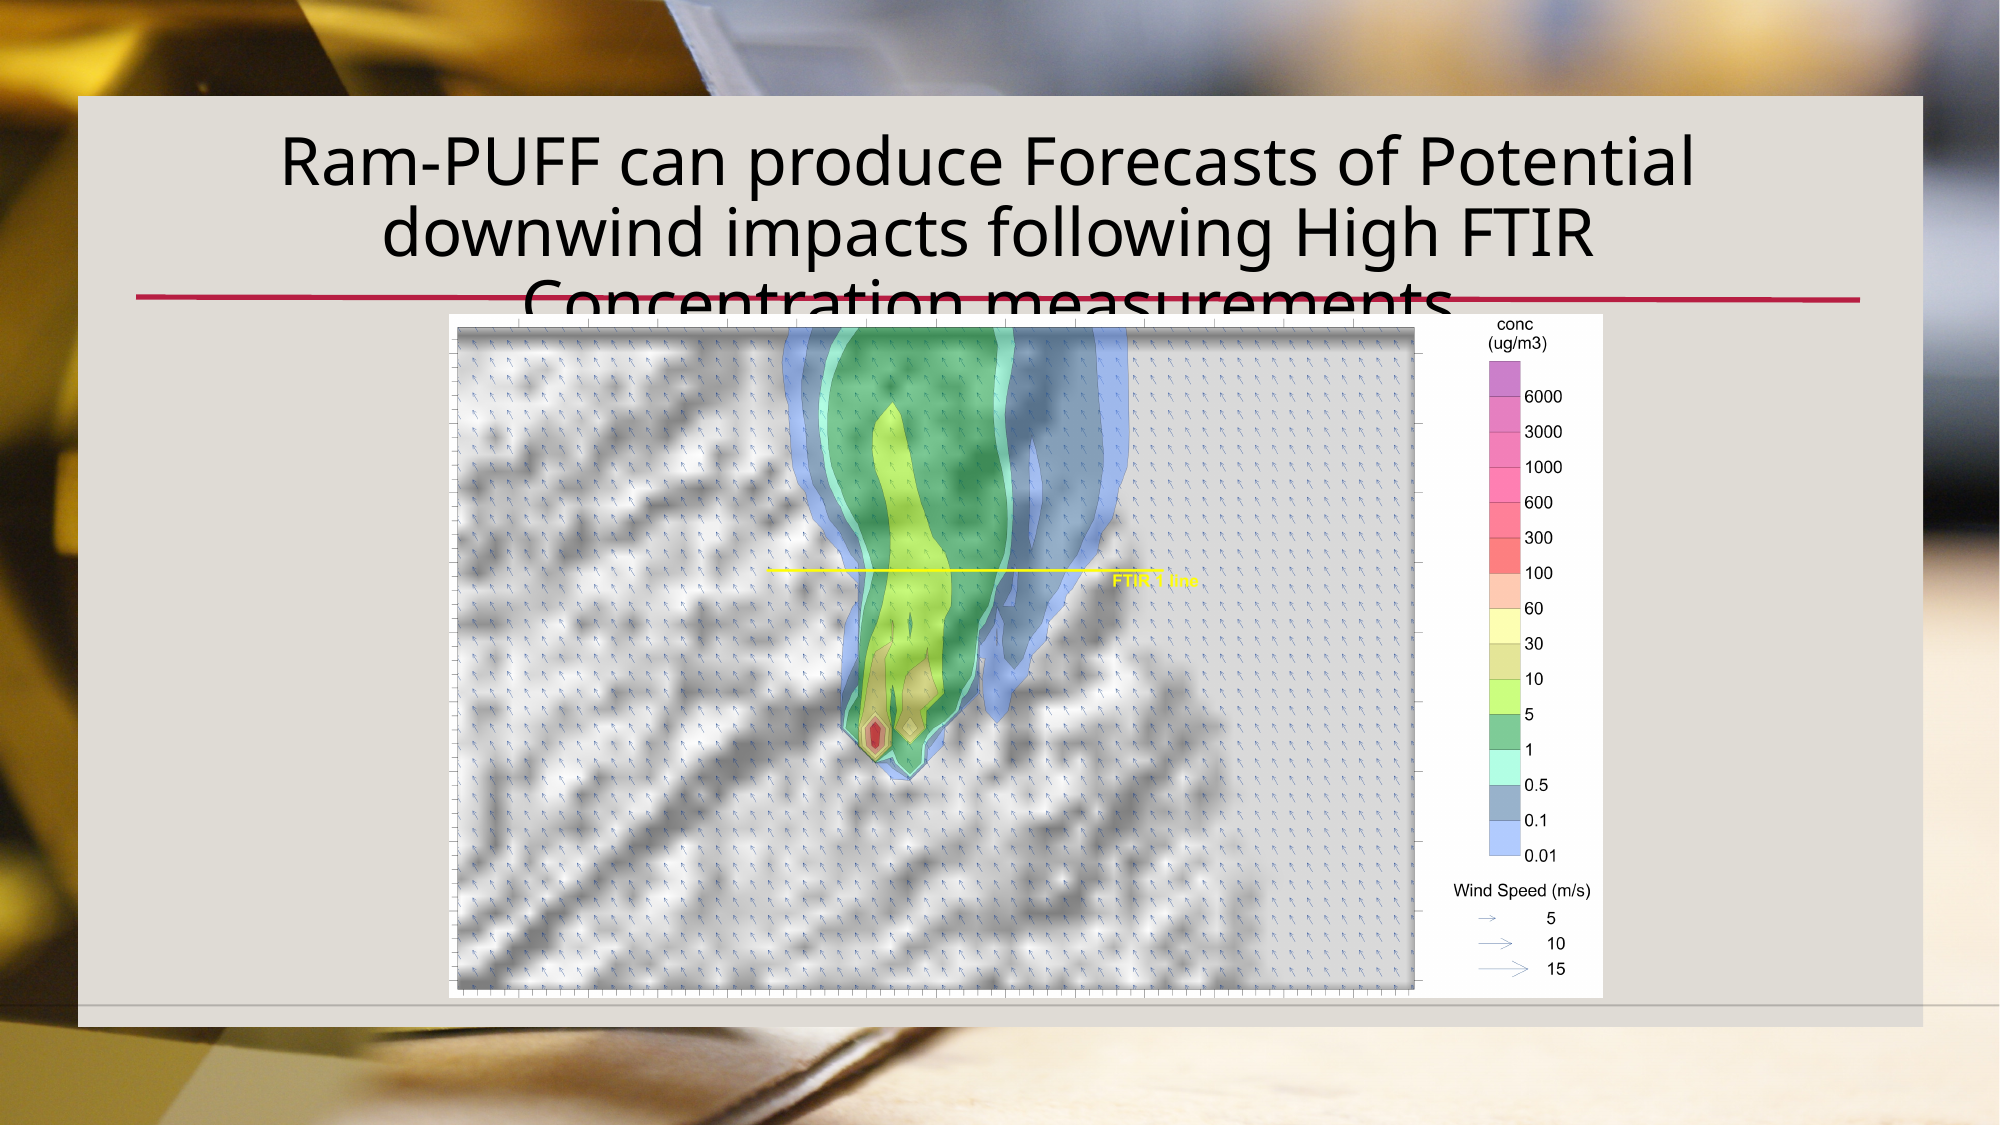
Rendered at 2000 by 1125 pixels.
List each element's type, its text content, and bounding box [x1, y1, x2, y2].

picture [0, 0, 2000, 1125]
title Ram-PUFF can produce Forecasts of Potential downwind impacts following High FTIR Concentration measurements [165, 120, 1813, 293]
